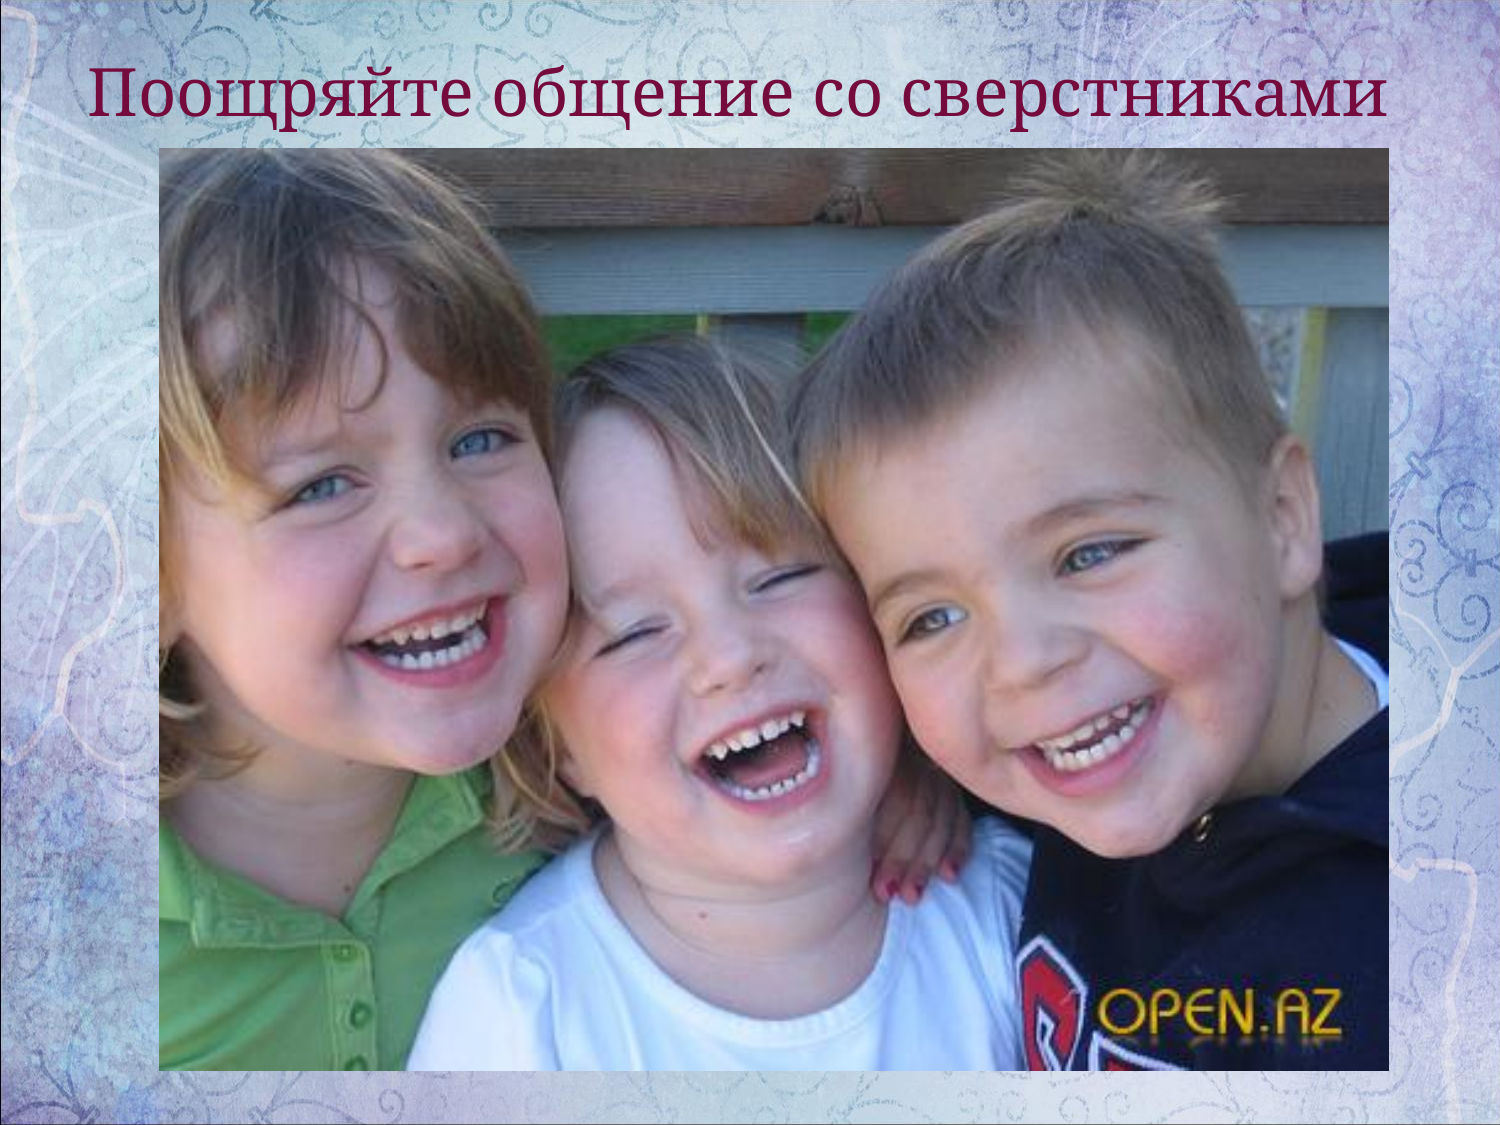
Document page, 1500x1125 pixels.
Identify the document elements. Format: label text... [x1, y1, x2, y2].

list Поощряйте общение со сверстниками [29, 42, 1447, 1083]
picture [0, 0, 1500, 1125]
